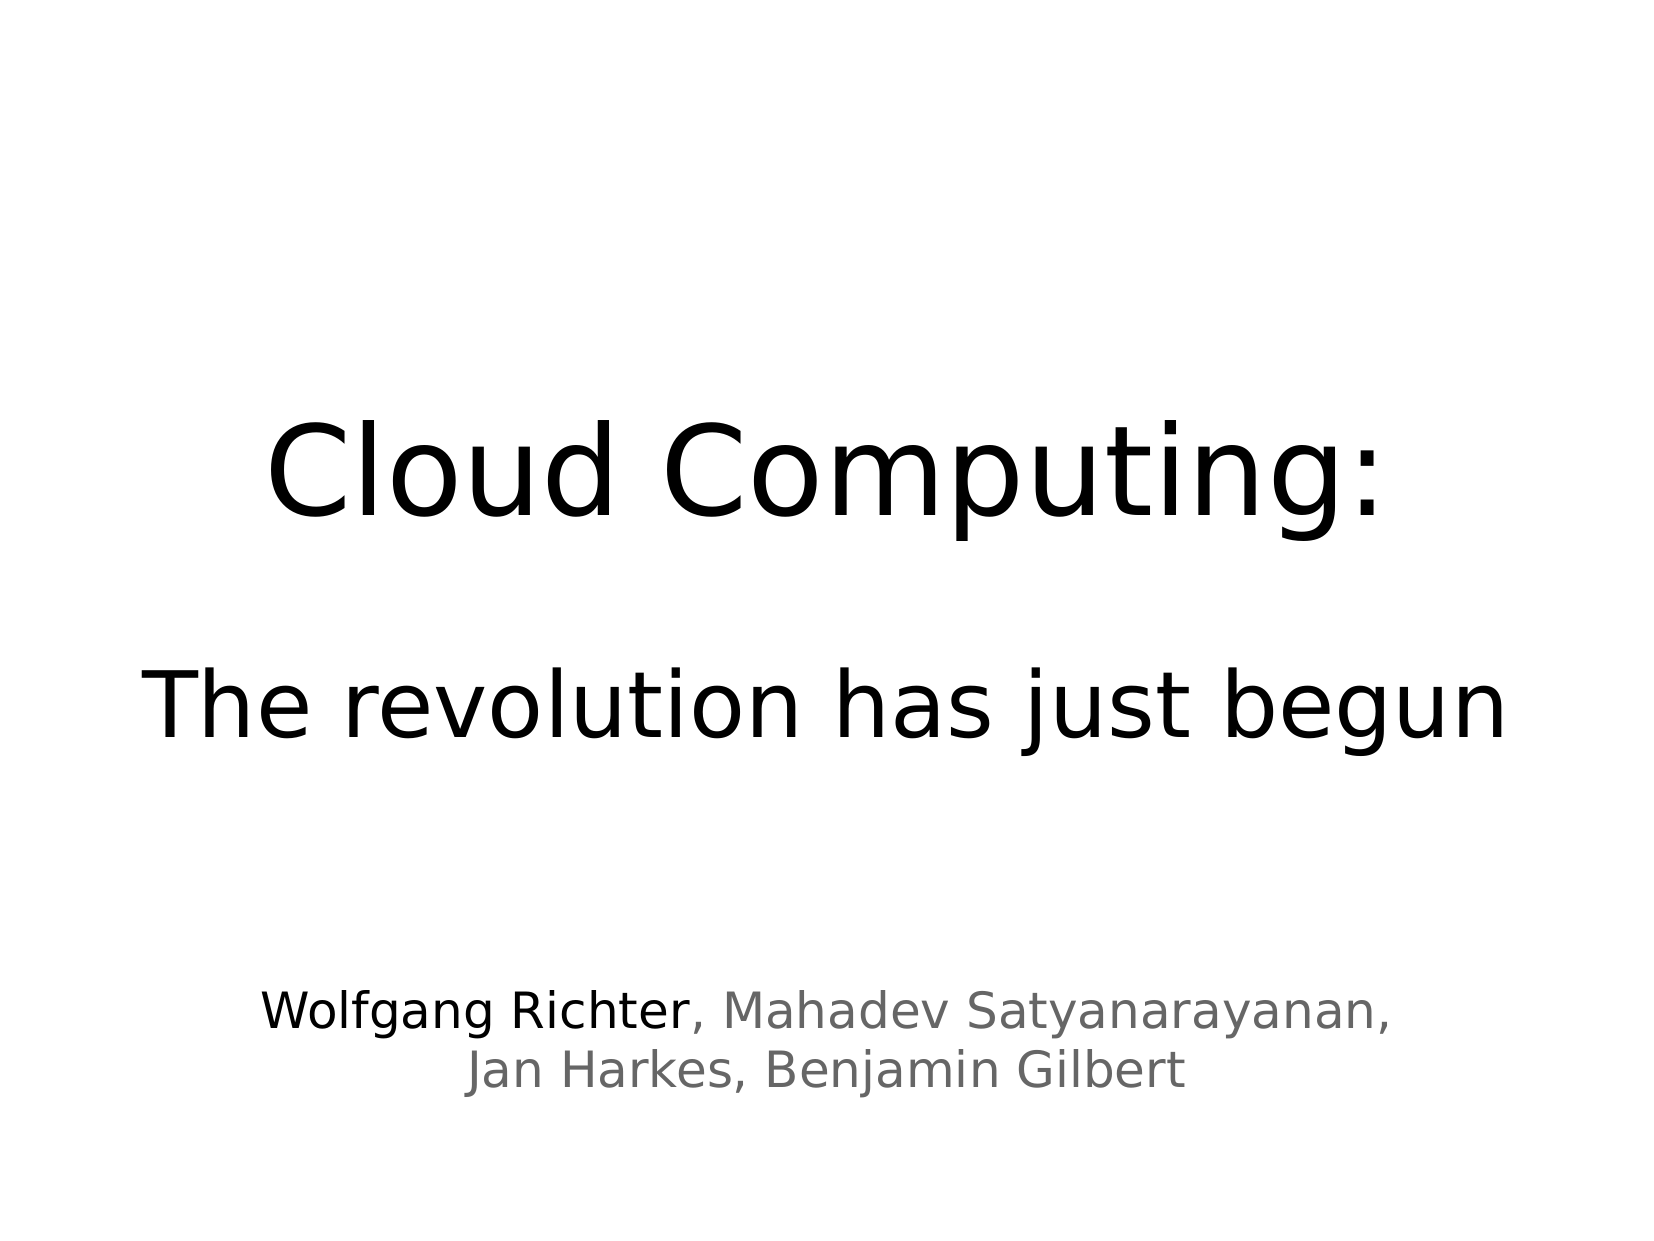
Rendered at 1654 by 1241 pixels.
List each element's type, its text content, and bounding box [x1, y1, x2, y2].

subtitle Cloud Computing: The revolution has just begun [82, 49, 1571, 1109]
text_box Wolfgang Richter, Mahadev Satyanarayanan, Jan Harkes, Benjamin Gilbert [208, 975, 1446, 1107]
